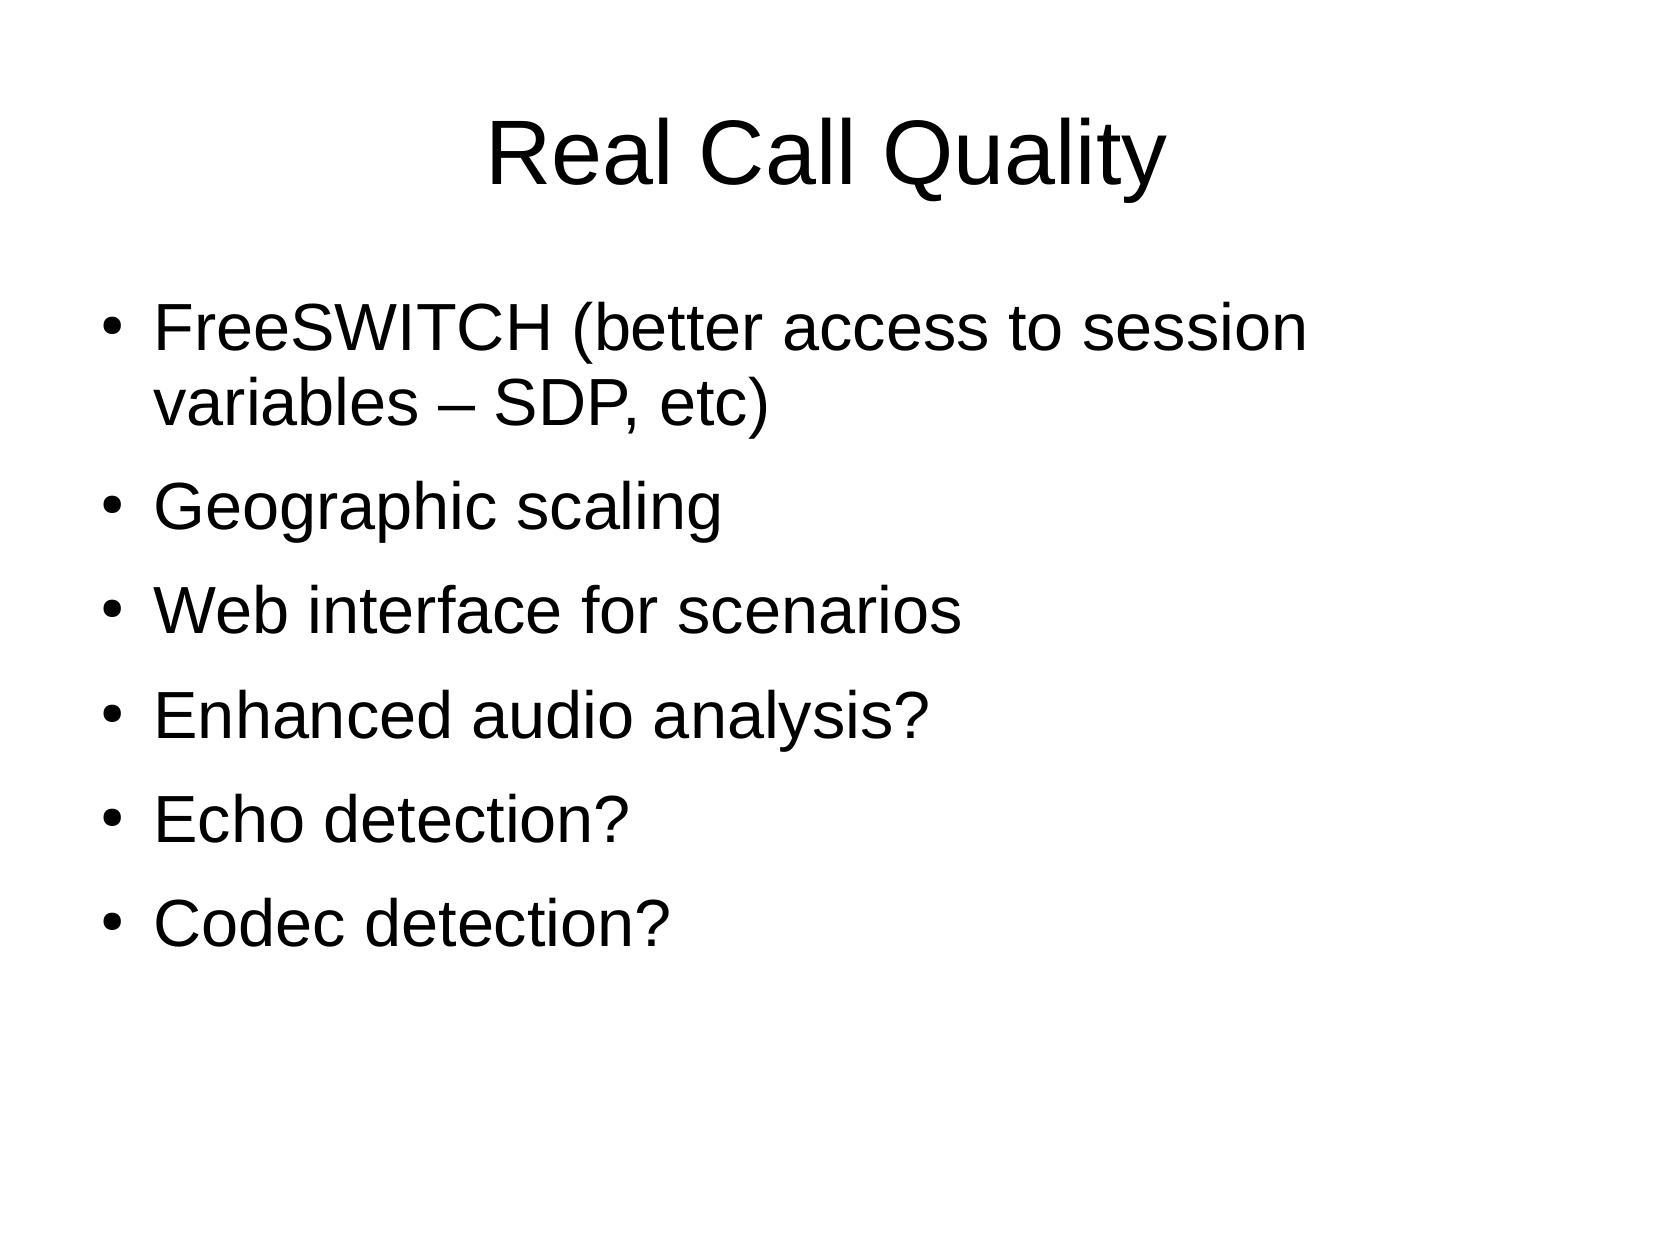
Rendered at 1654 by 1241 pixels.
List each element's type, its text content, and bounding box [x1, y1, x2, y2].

title Real Call Quality [82, 49, 1571, 257]
list FreeSWITCH (better access to session variables – SDP, etc) Geographic scaling Web interface for scenarios Enhanced audio analysis? Echo detection? Codec detection? [82, 290, 1571, 1109]
